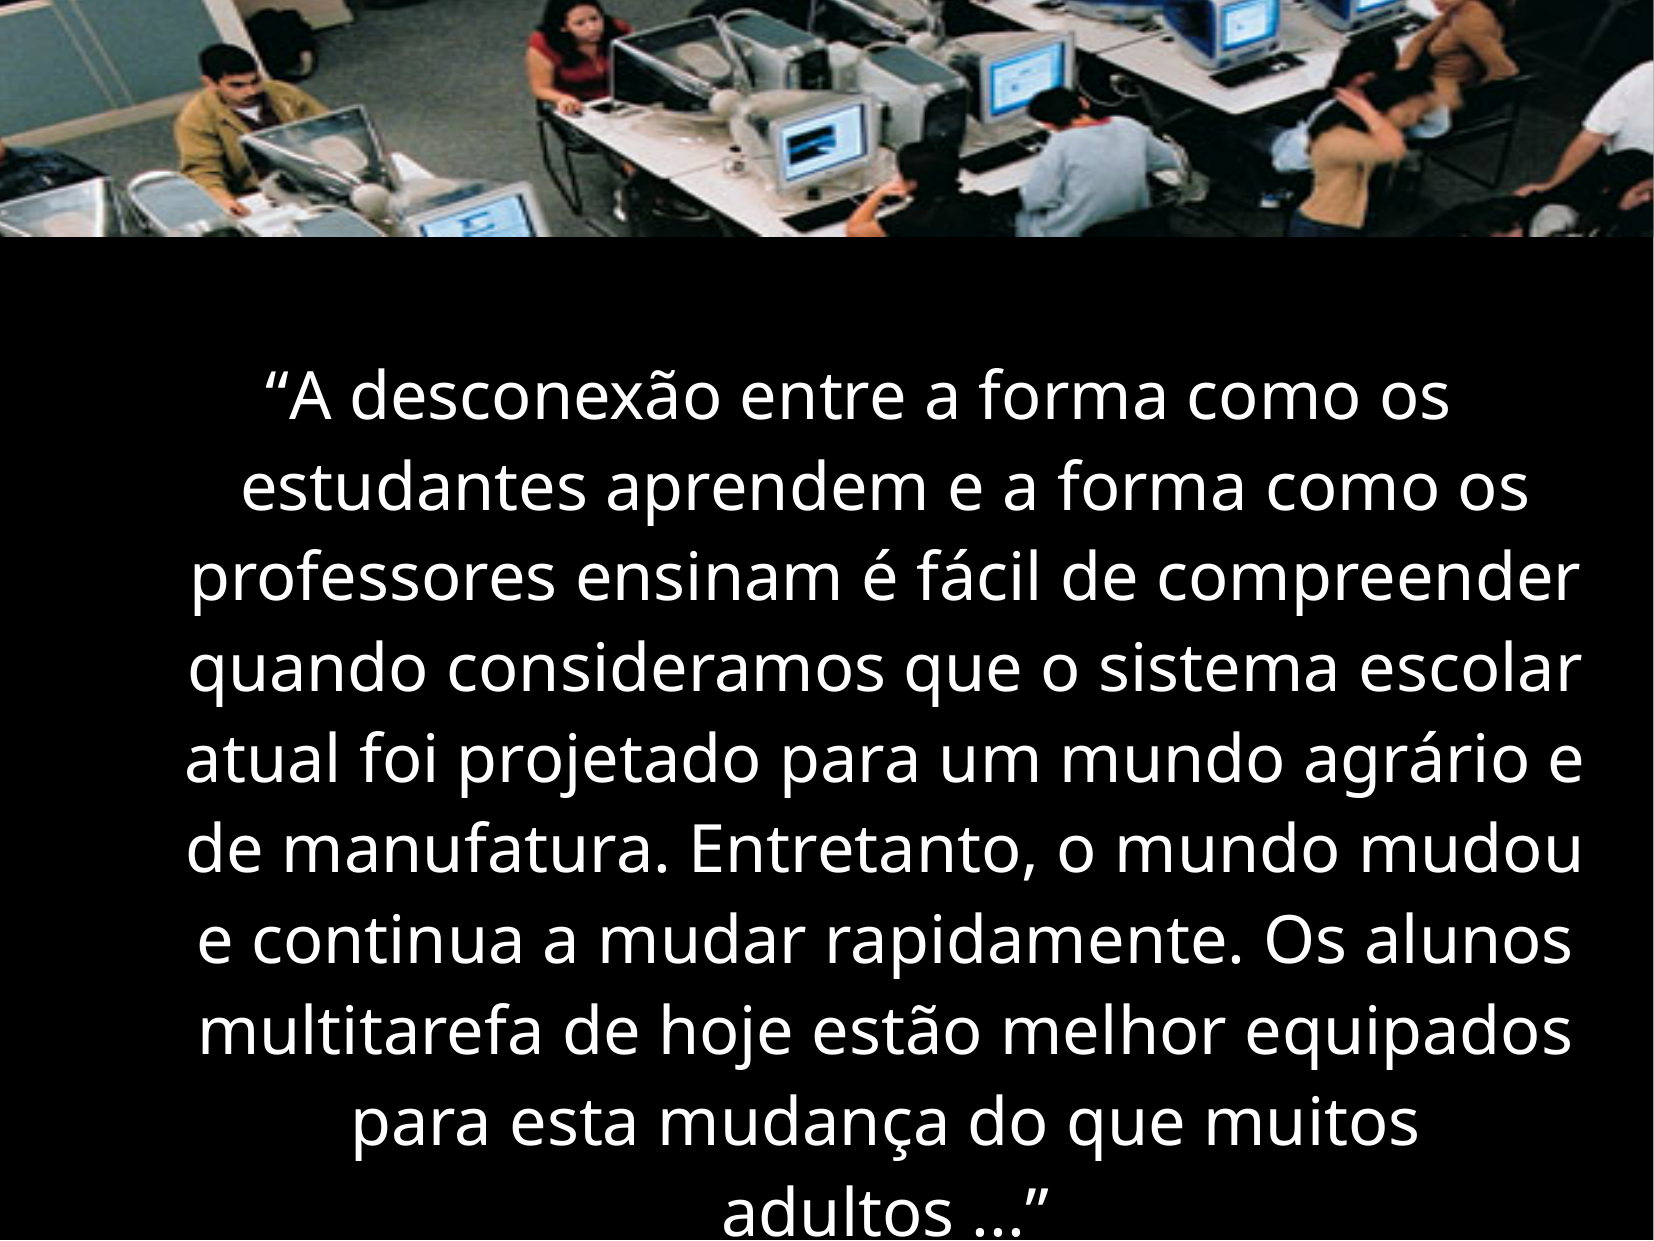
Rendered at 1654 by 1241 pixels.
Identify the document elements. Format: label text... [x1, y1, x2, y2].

list “A desconexão entre a forma como os estudantes aprendem e a forma como os professores ensinam é fácil de compreender quando consideramos que o sistema escolar atual foi projetado para um mundo agrário e de manufatura. Entretanto, o mundo mudou e continua a mudar rapidamente. Os alunos multitarefa de hoje estão melhor equipados para esta mudança do que muitos adultos ...” Ian Jukes and Anita Dosaj, The InfoSavvy Group, February 2003 [106, 347, 1595, 1152]
picture [0, 0, 1654, 237]
